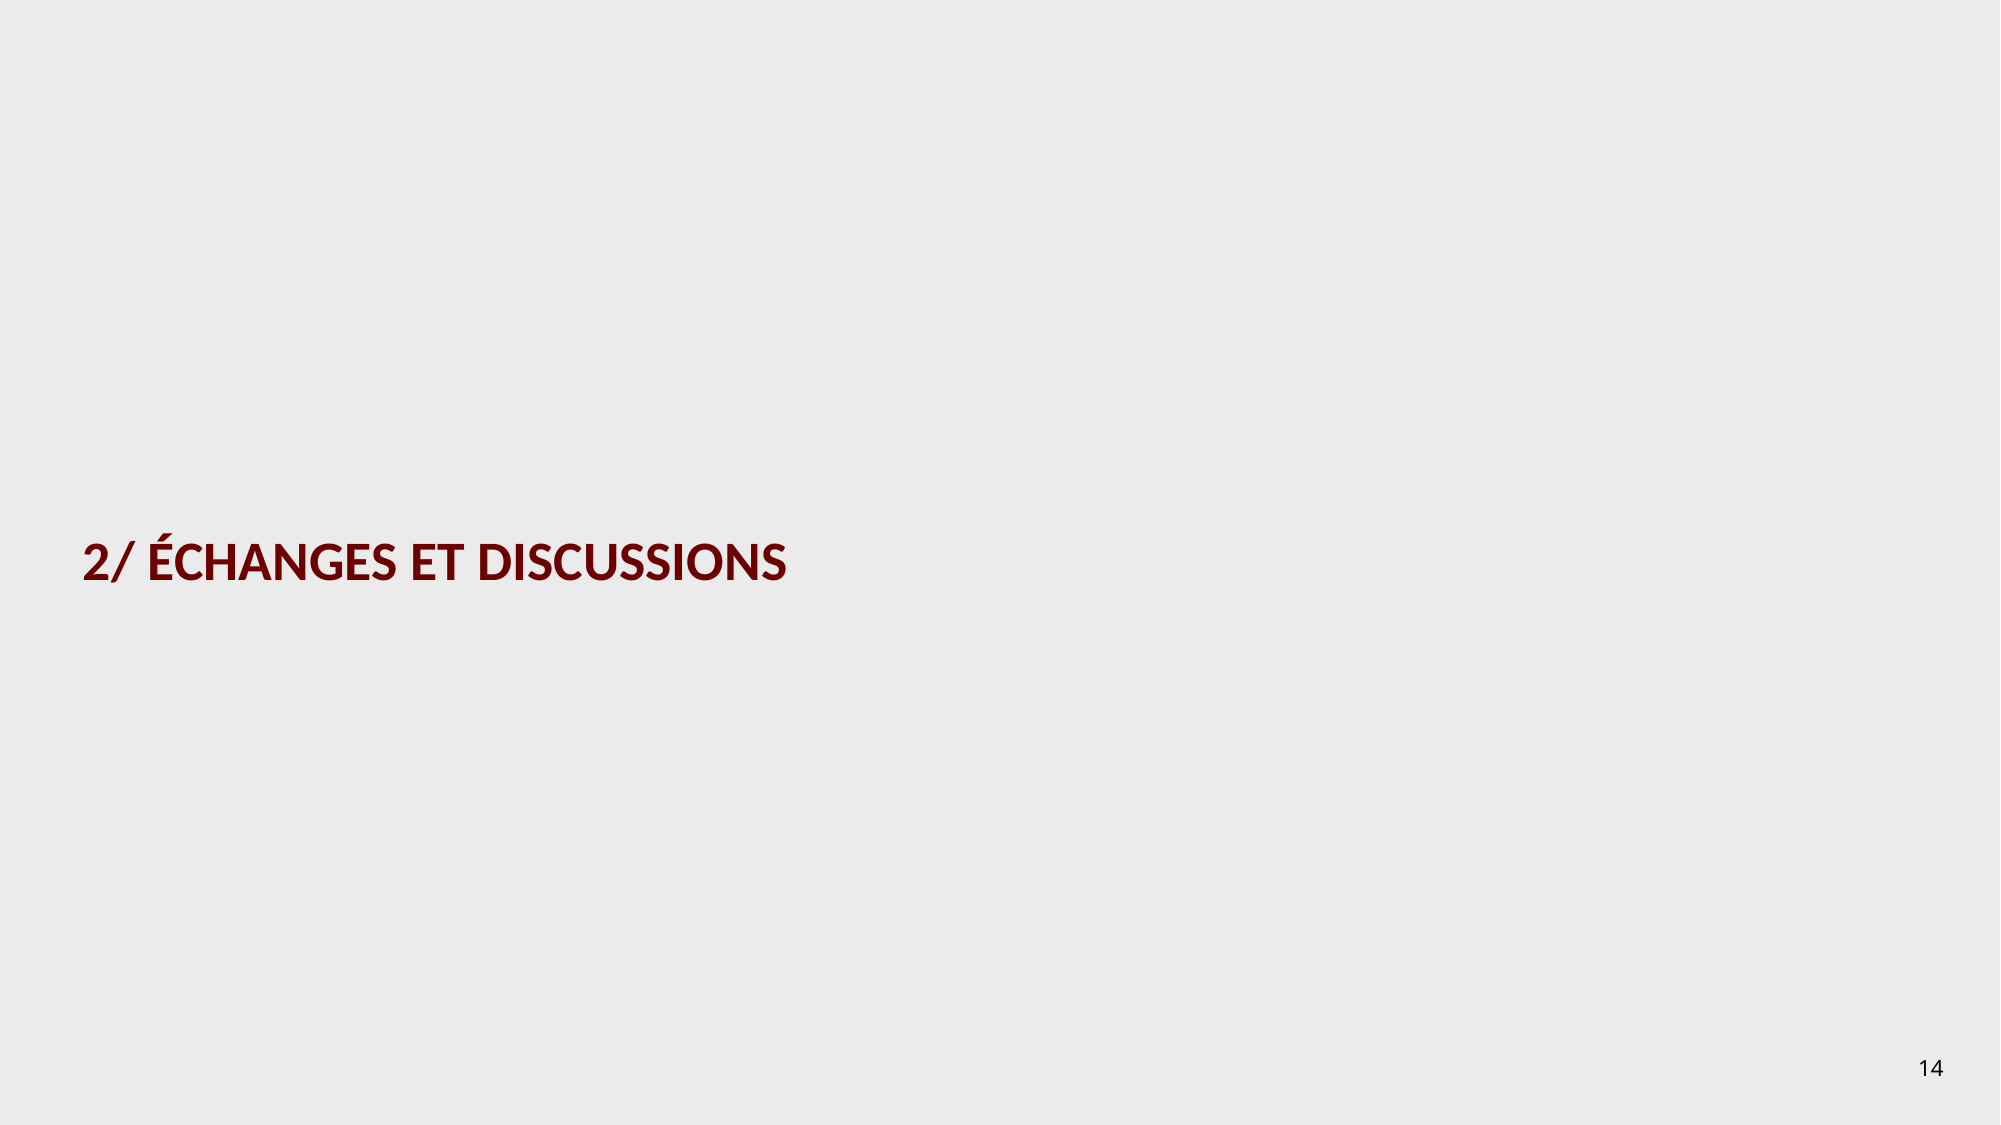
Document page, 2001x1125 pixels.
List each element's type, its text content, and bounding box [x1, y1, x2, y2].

slide_number <numéro> [1894, 1059, 1967, 1084]
title 2/ échanges et discussions [71, 526, 1895, 795]
